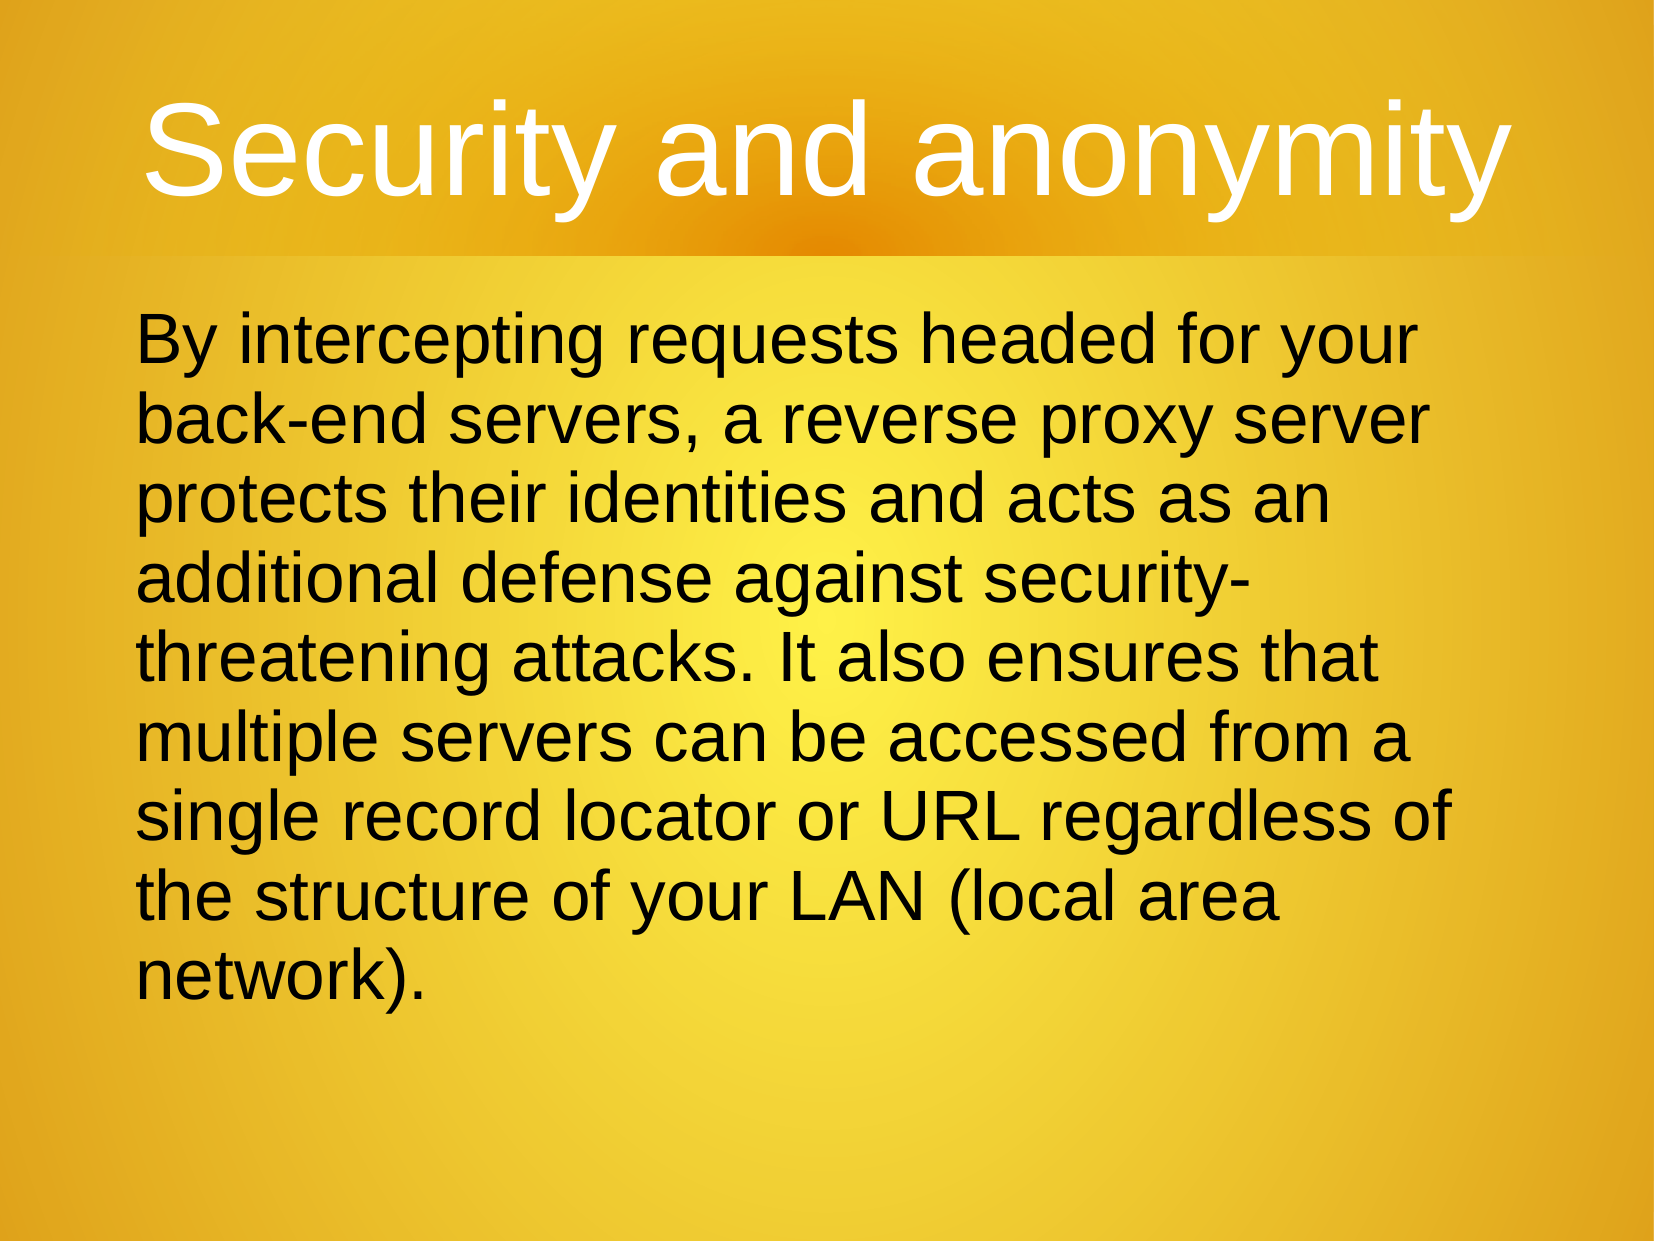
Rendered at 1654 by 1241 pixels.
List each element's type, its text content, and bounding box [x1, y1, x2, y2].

title Security and anonymity [82, 47, 1571, 252]
list By intercepting requests headed for your back-end servers, a reverse proxy server protects their identities and acts as an additional defense against security-threatening attacks. It also ensures that multiple servers can be accessed from a single record locator or URL regardless of the structure of your LAN (local area network). [82, 299, 1571, 1019]
